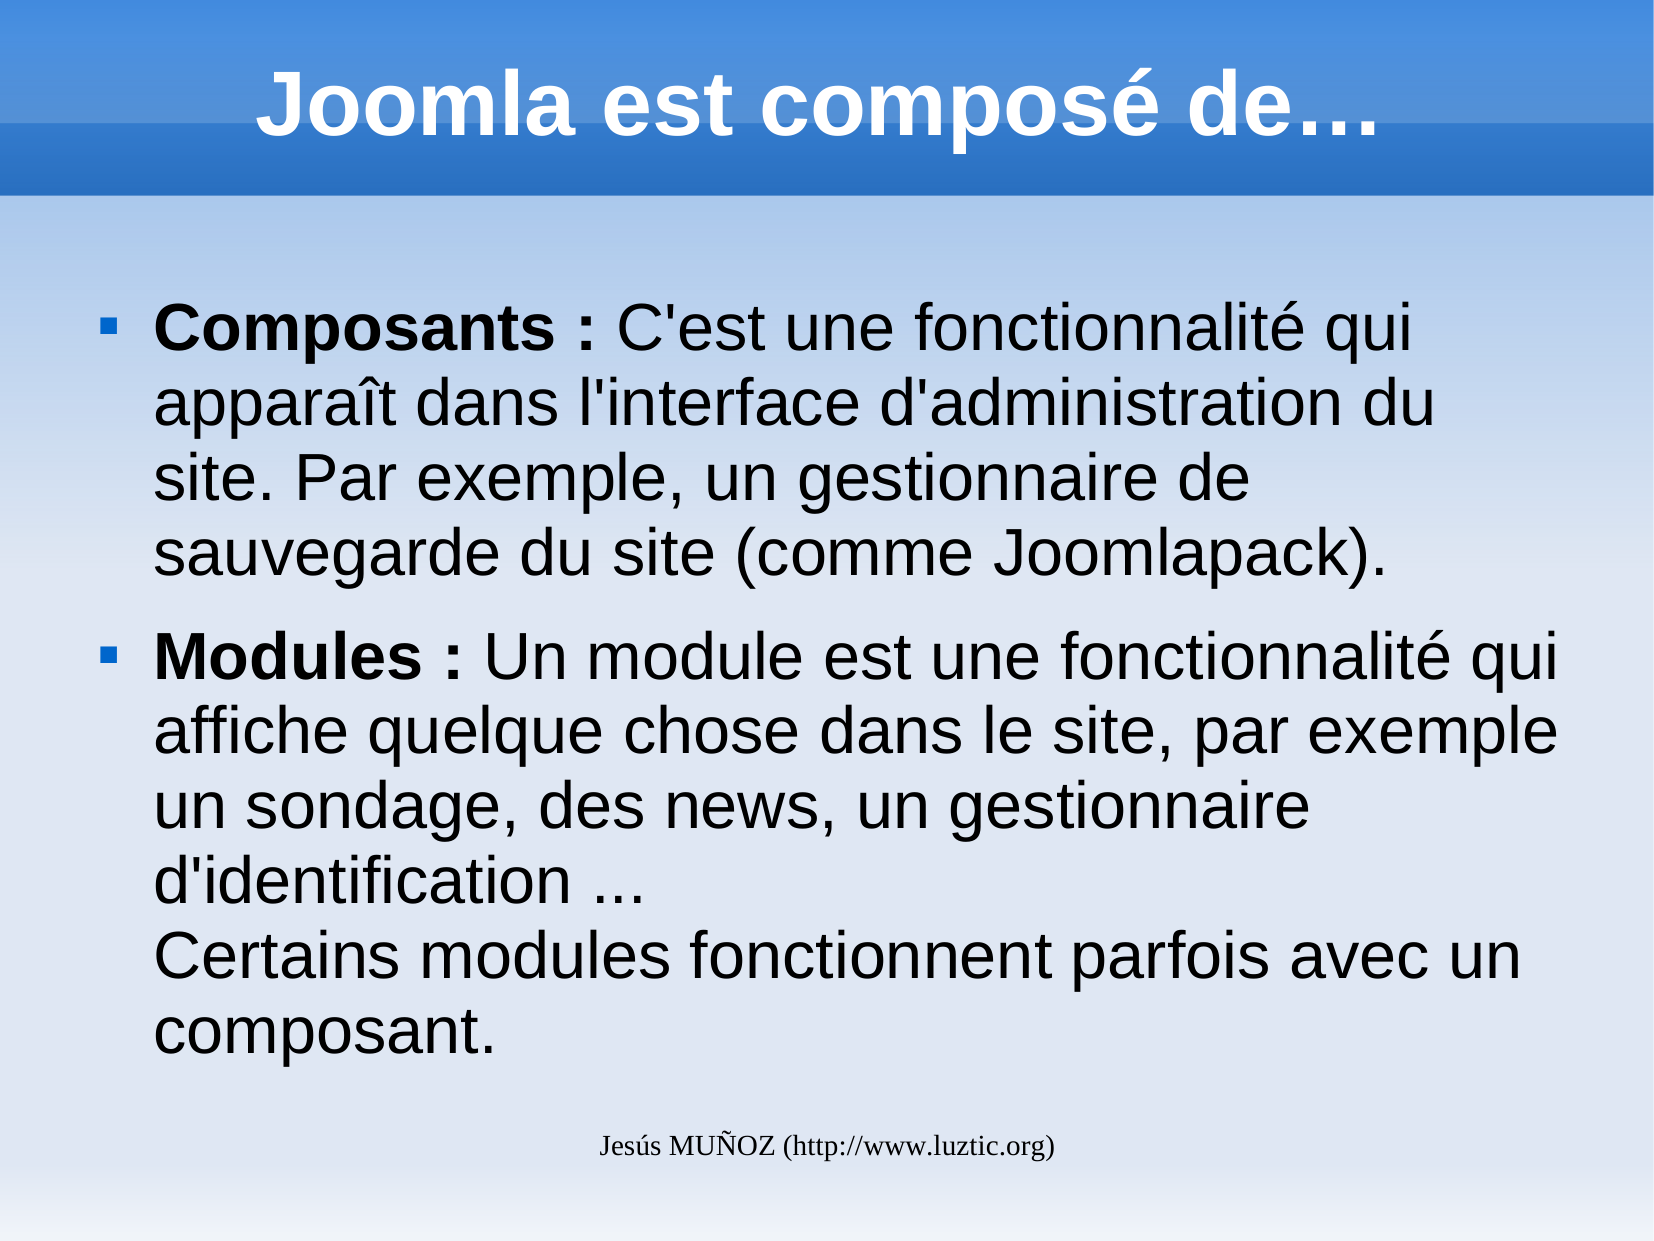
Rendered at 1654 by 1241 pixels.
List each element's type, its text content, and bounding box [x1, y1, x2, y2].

picture [0, 0, 1654, 1241]
list Composants : C'est une fonctionnalité qui apparaît dans l'interface d'administration du site. Par exemple, un gestionnaire de sauvegarde du site (comme Joomlapack). Modules : Un module est une fonctionnalité qui affiche quelque chose dans le site, par exemple un sondage, des news, un gestionnaire d'identification ... Certains modules fonctionnent parfois avec un composant. [82, 290, 1571, 1109]
title Joomla est composé de… [76, 0, 1565, 208]
